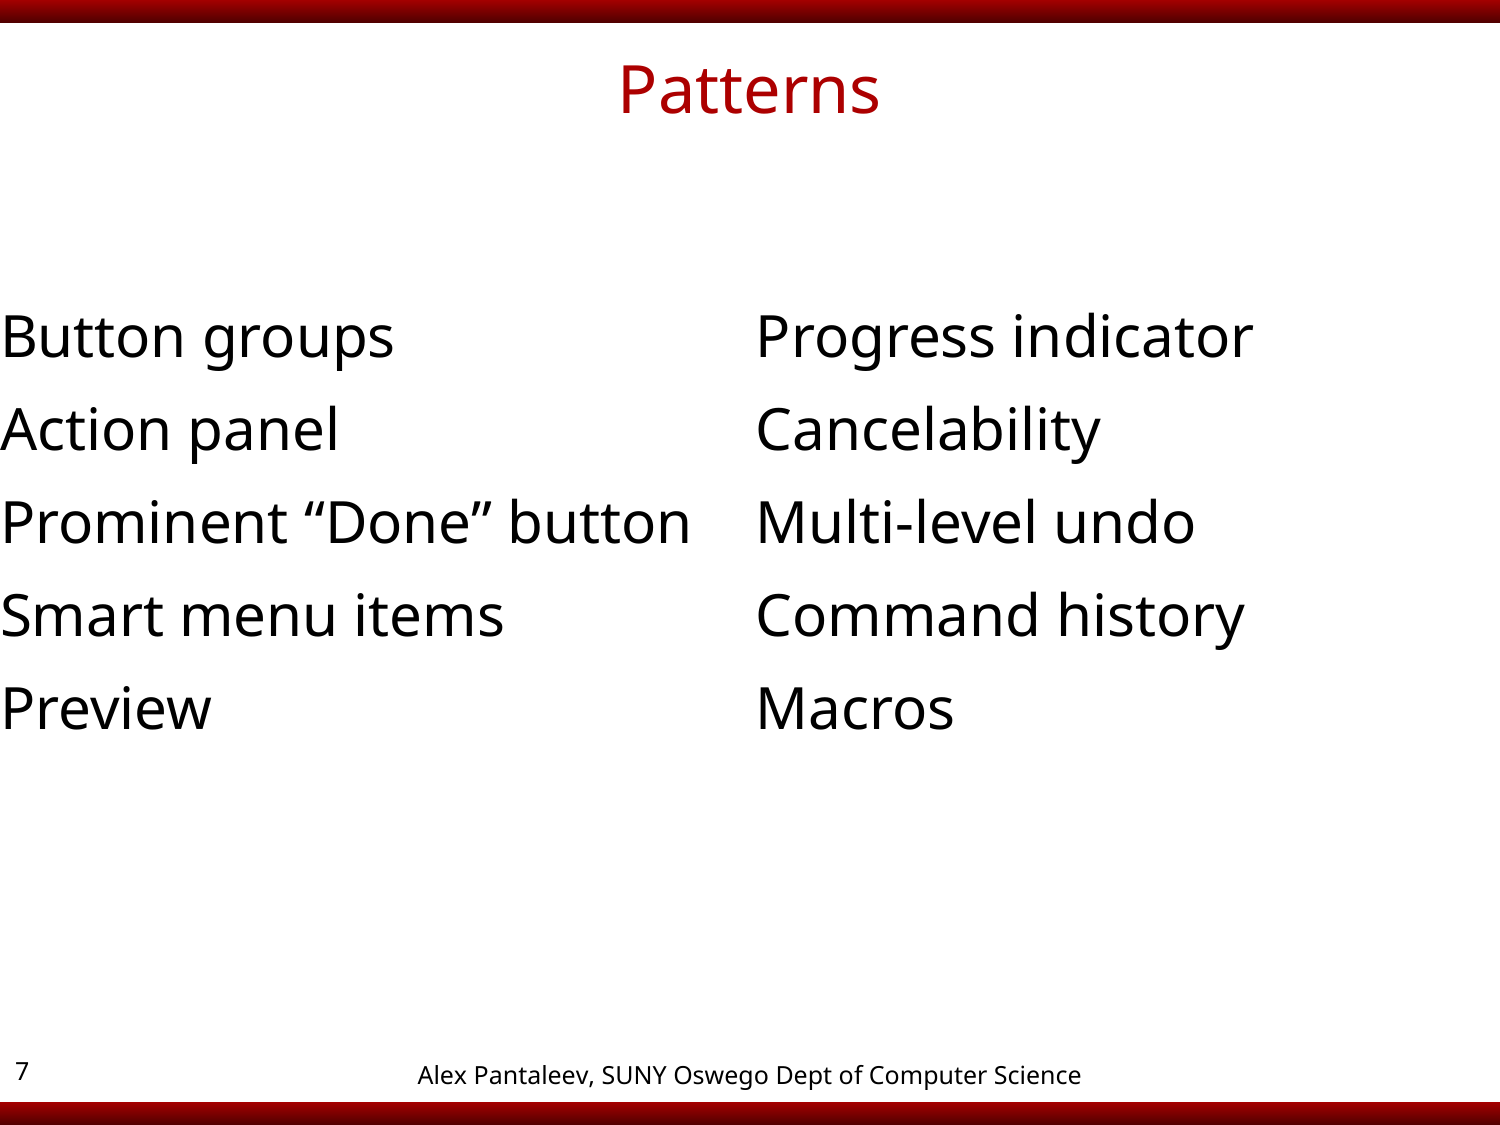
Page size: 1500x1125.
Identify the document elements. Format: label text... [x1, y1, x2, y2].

title Patterns [0, 24, 1500, 150]
list Progress indicator Cancelability Multi-level undo Command history Macros [755, 299, 1476, 1048]
list Button groups Action panel Prominent “Done” button Smart menu items Preview [0, 299, 720, 1063]
